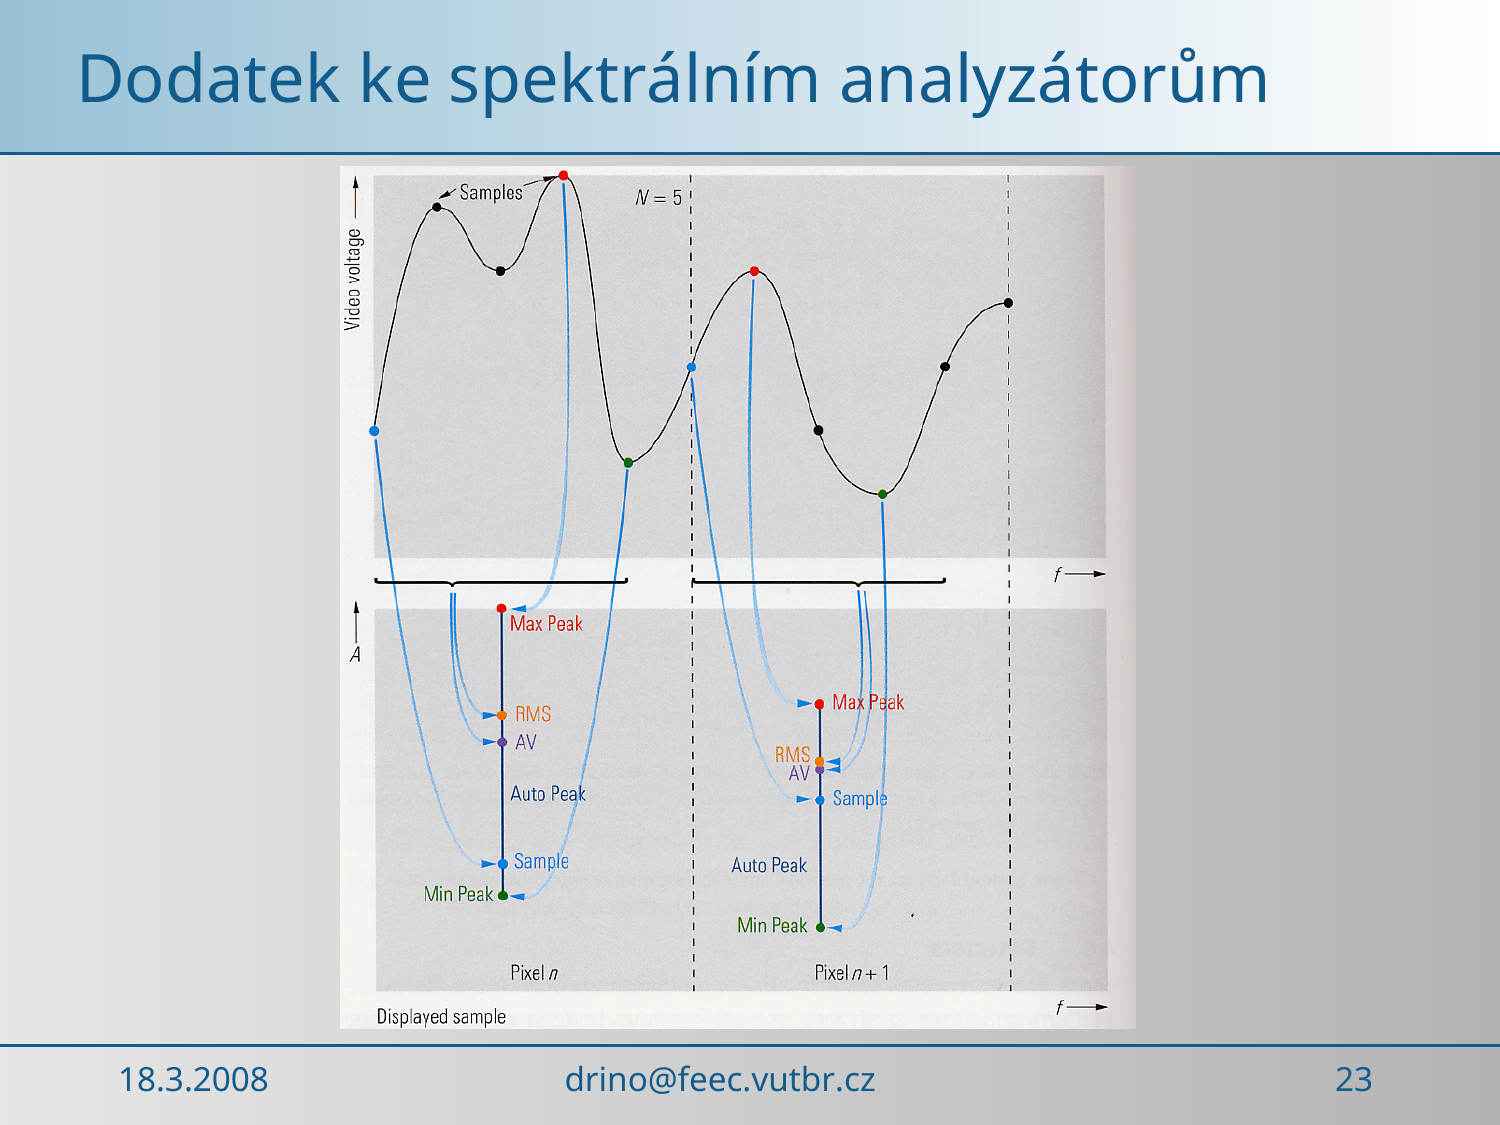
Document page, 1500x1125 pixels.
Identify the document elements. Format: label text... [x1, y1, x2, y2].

text_box <číslo> [1075, 1049, 1388, 1125]
text_box drino@feec.vutbr.cz [454, 1049, 987, 1125]
title Dodatek ke spektrálním analyzátorům [0, 0, 1500, 152]
text_box 18.3.2008 [103, 1049, 432, 1125]
picture [340, 166, 1136, 1029]
